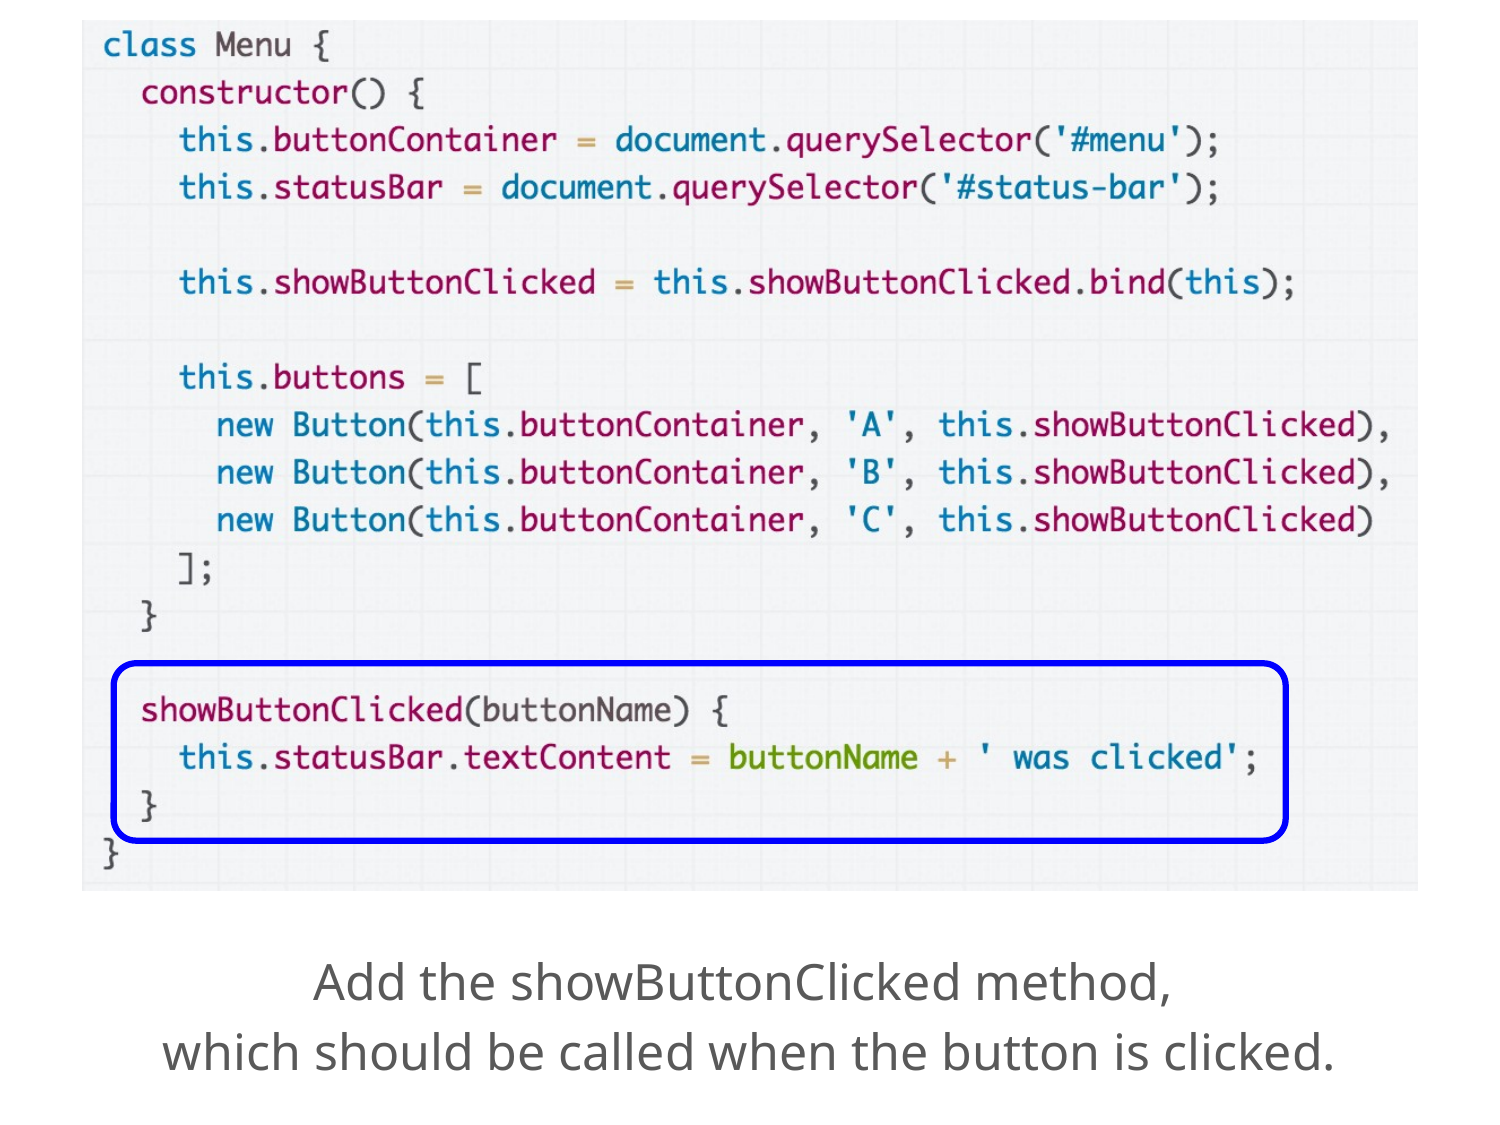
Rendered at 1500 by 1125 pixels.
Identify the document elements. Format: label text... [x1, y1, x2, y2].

list Add the showButtonClicked method, which should be called when the button is clicked. [49, 926, 1451, 1046]
picture [82, 20, 1418, 891]
